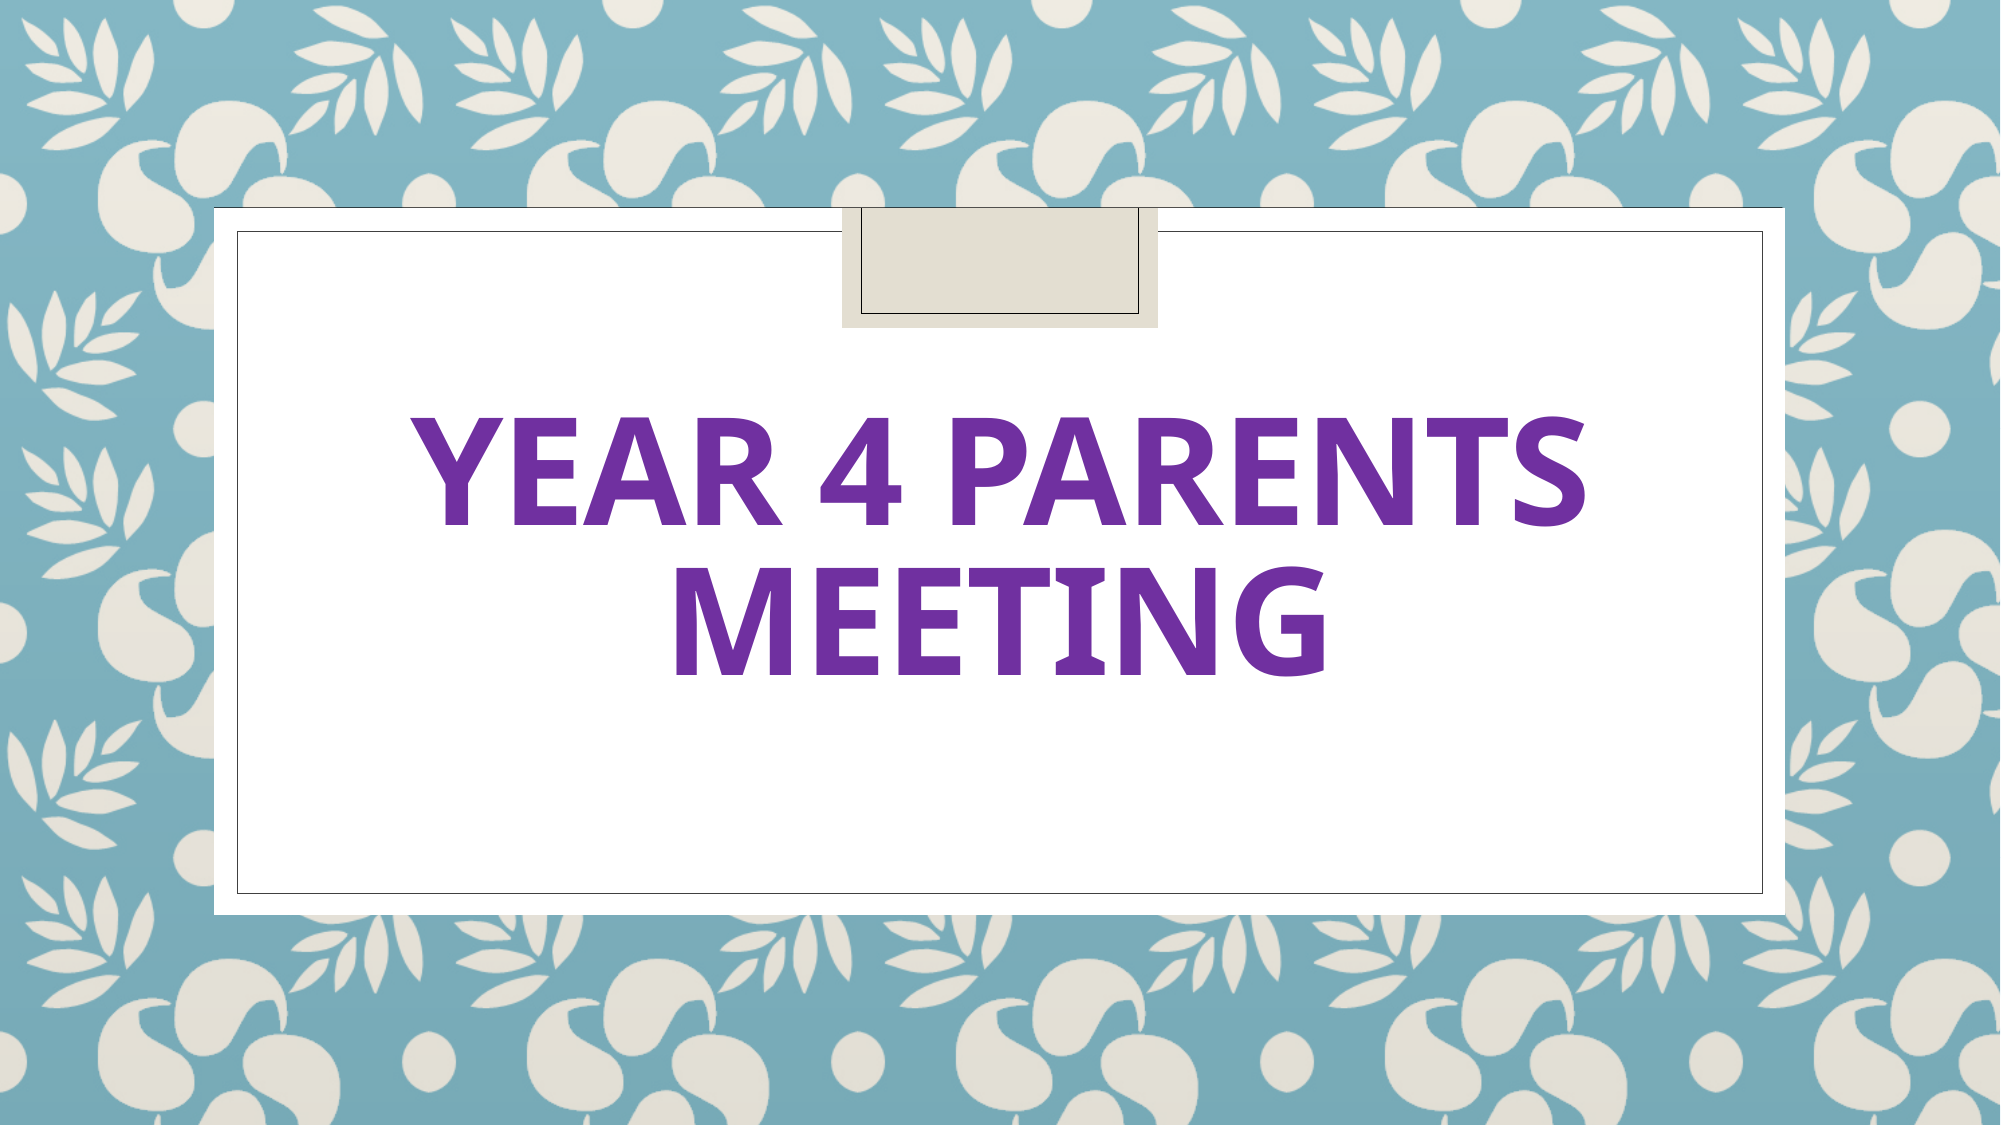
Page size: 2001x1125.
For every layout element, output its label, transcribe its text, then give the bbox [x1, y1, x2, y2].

title Year 4 parents meeting [256, 343, 1744, 769]
